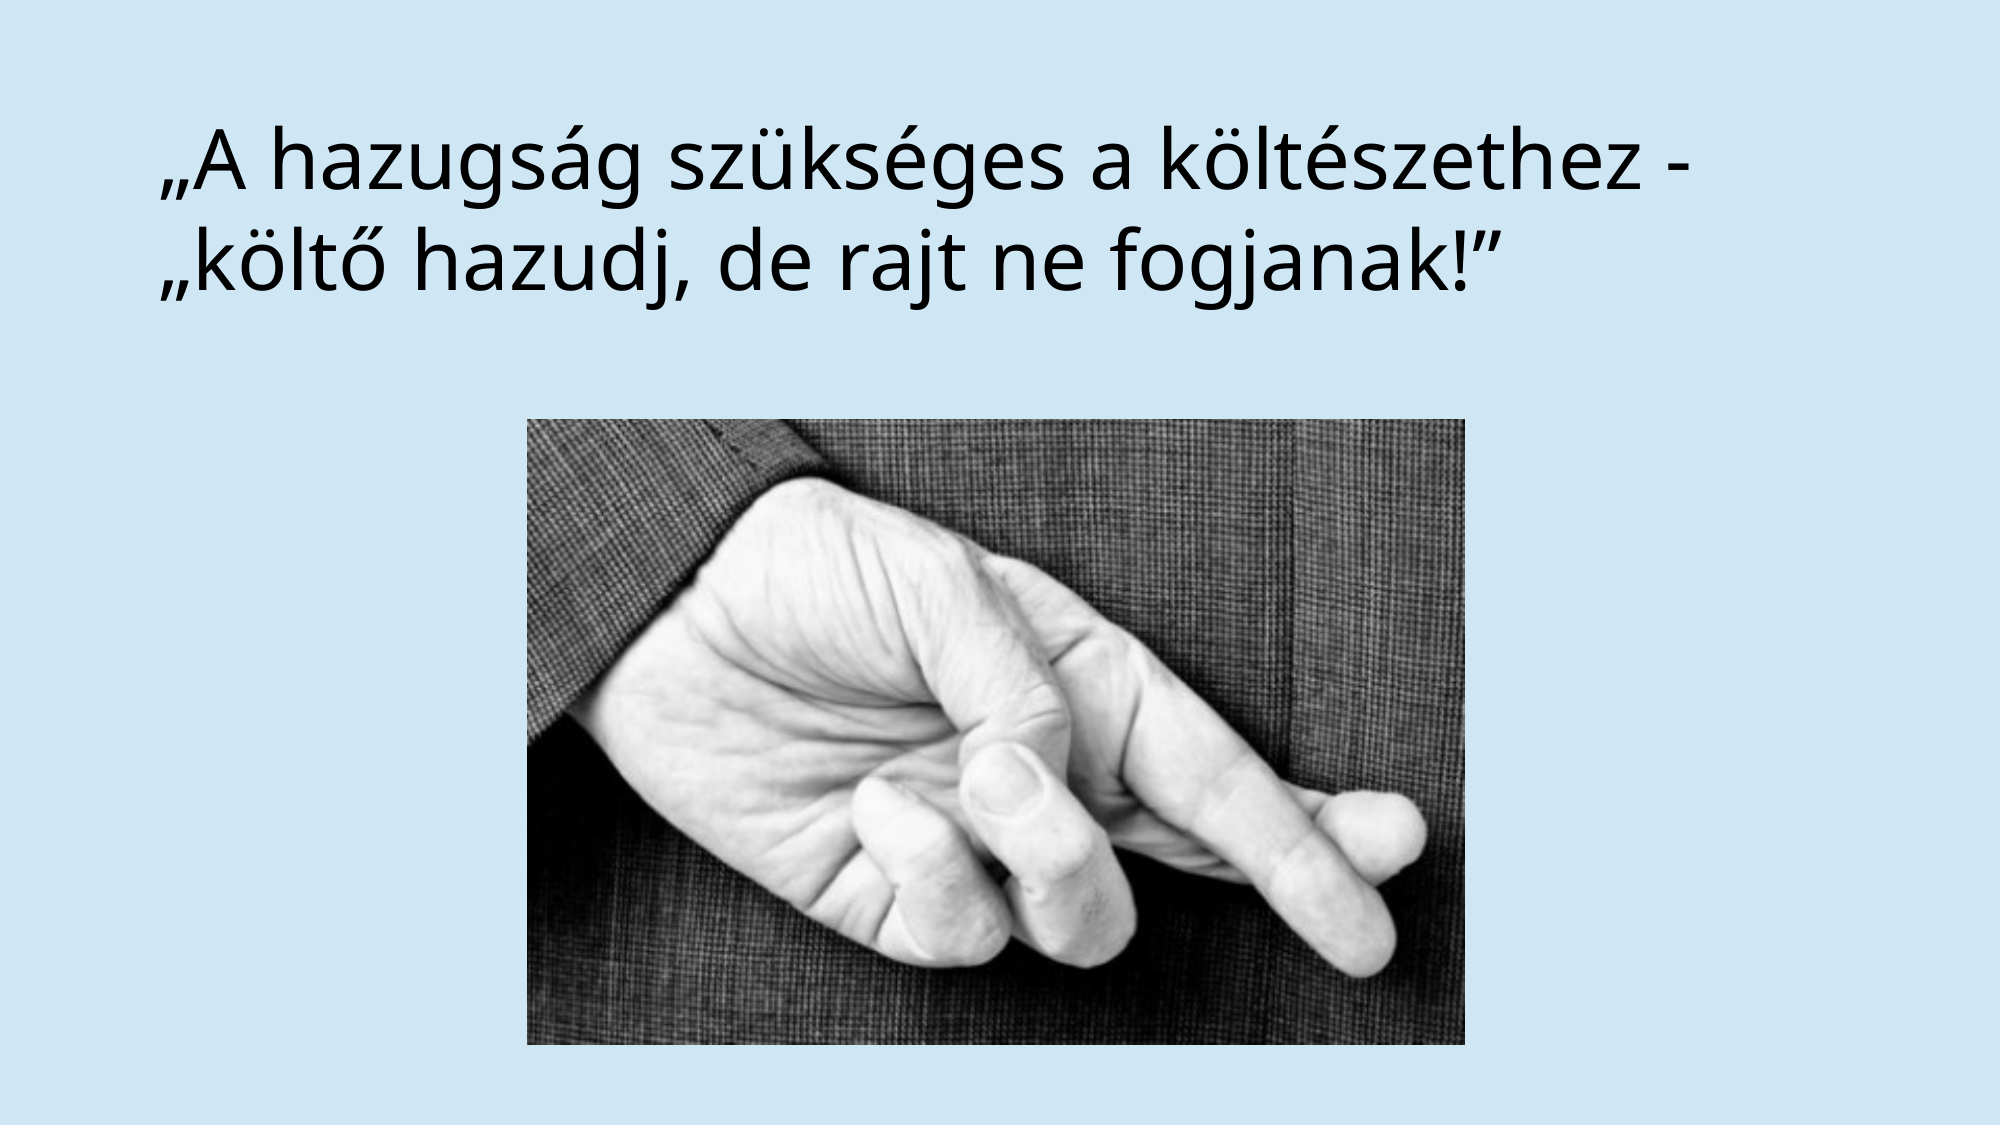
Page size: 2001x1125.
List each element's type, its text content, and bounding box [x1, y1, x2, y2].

text_box „A hazugság szükséges a költészethez - „költő hazudj, de rajt ne fogjanak!” [143, 99, 1849, 314]
picture [527, 419, 1465, 1045]
